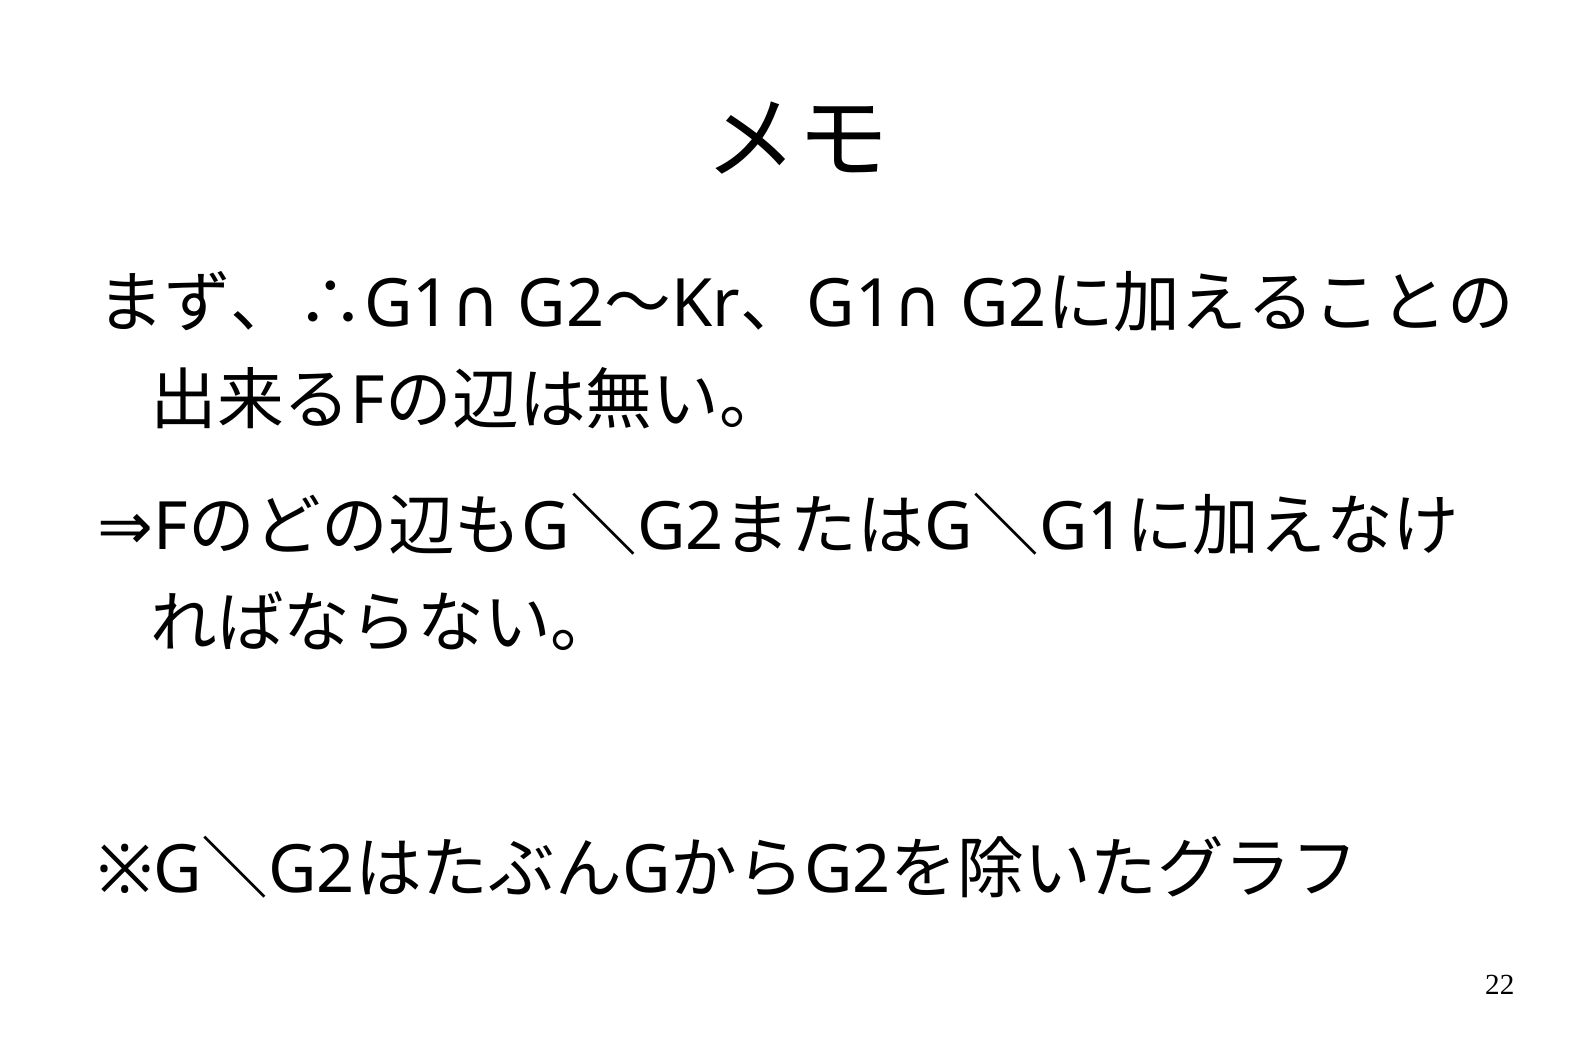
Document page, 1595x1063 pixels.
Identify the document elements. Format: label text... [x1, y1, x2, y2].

title メモ [79, 42, 1515, 220]
list まず、∴G1∩G2～Kr、G1∩G2に加えることの出来るFの辺は無い。 ⇒Fのどの辺もG＼G2またはG＼G1に加えなければならない。 ※G＼G2はたぶんGからG2を除いたグラフ [79, 248, 1515, 951]
